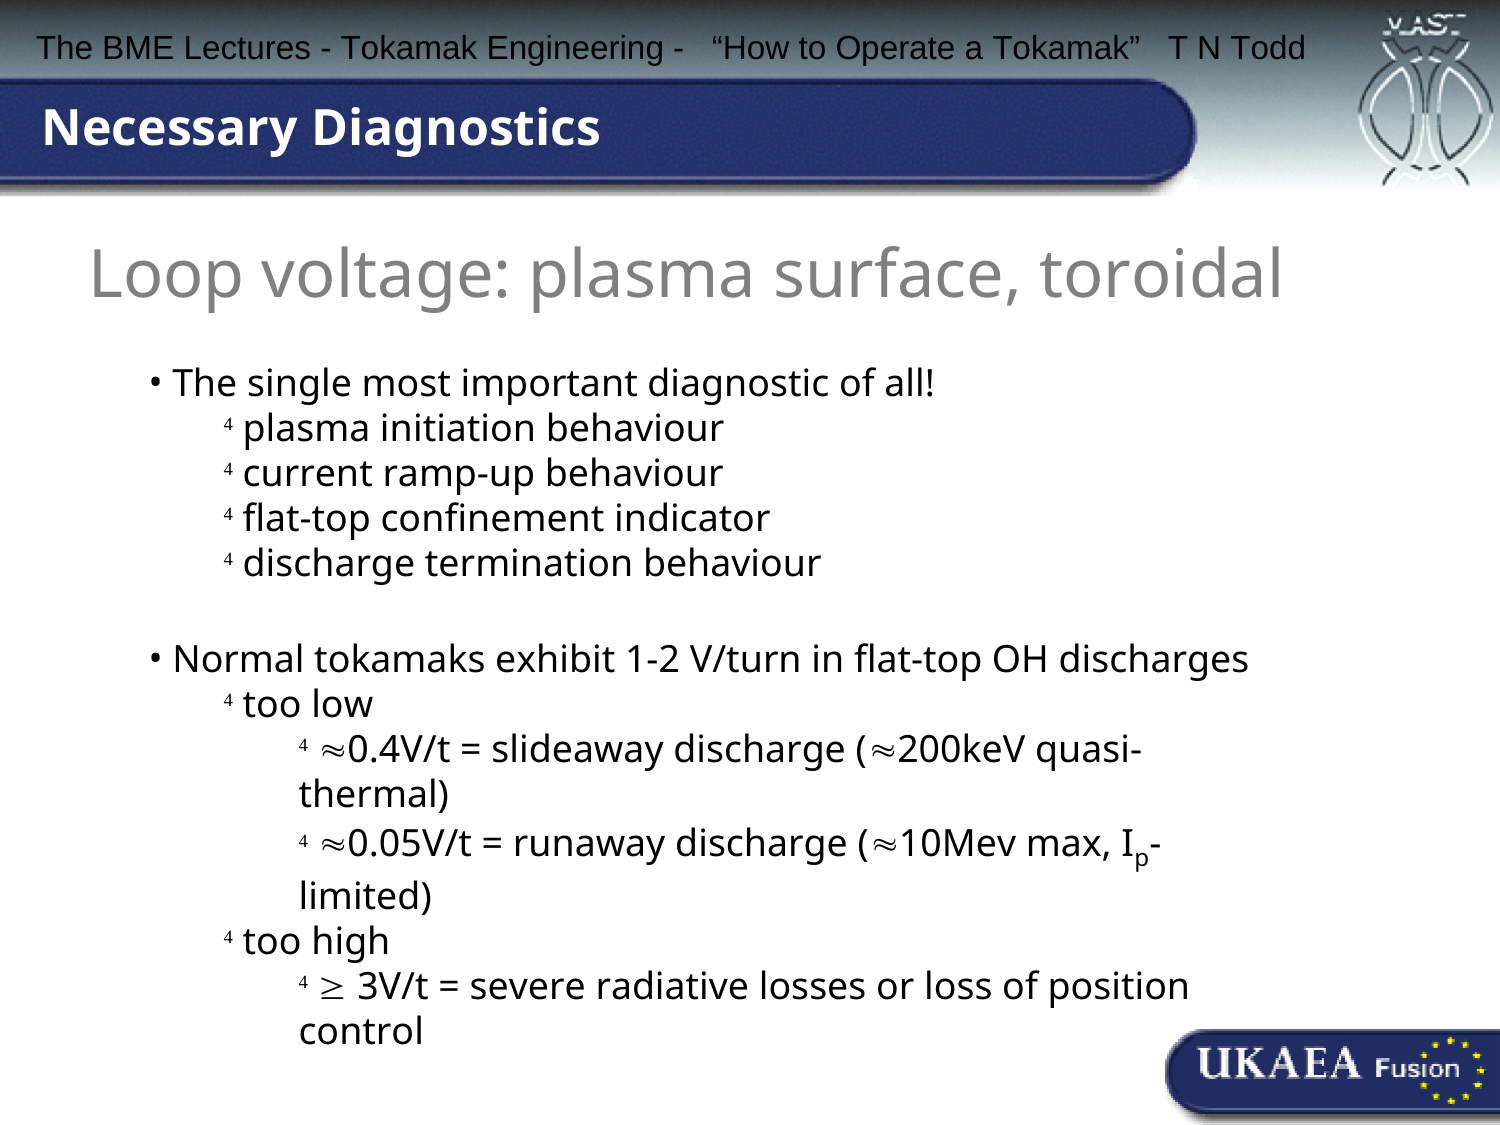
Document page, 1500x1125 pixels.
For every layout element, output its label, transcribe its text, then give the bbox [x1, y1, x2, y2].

text_box The BME Lectures - Tokamak Engineering - “How to Operate a Tokamak” T N Todd [0, 18, 1323, 60]
text_box Loop voltage: plasma surface, toroidal [73, 223, 1302, 319]
text_box Necessary Diagnostics [26, 88, 617, 164]
text_box The single most important diagnostic of all! plasma initiation behaviour current ramp-up behaviour flat-top confinement indicator discharge termination behaviour Normal tokamaks exhibit 1-2 V/turn in flat-top OH discharges too low 0.4V/t = slideaway discharge (200keV quasi-thermal) 0.05V/t = runaway discharge (10Mev max, Ip-limited) too high  3V/t = severe radiative losses or loss of position control [133, 351, 1301, 1125]
picture [1301, 1029, 1500, 1125]
picture [0, 0, 1500, 202]
